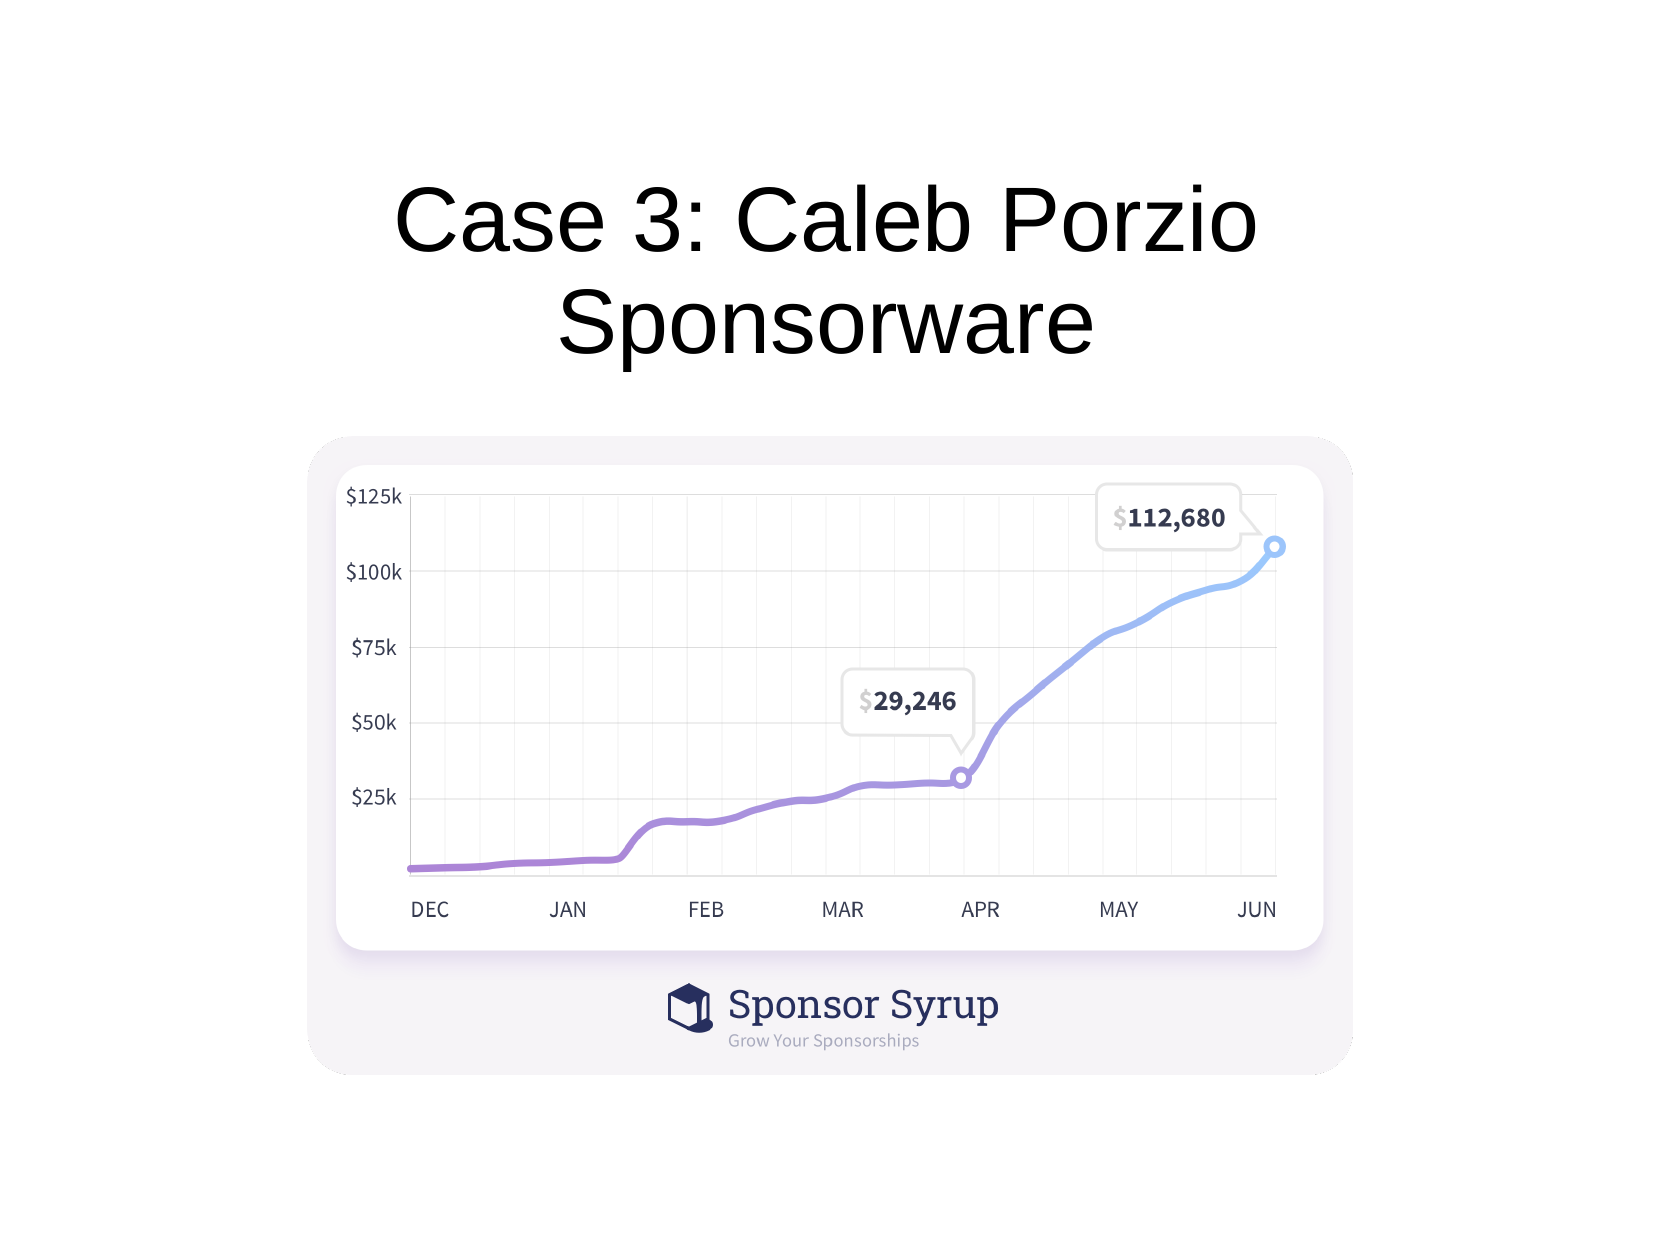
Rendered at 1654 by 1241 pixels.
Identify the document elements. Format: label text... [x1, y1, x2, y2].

picture [307, 436, 1353, 1075]
title Case 3: Caleb Porzio Sponsorware [82, 167, 1571, 375]
